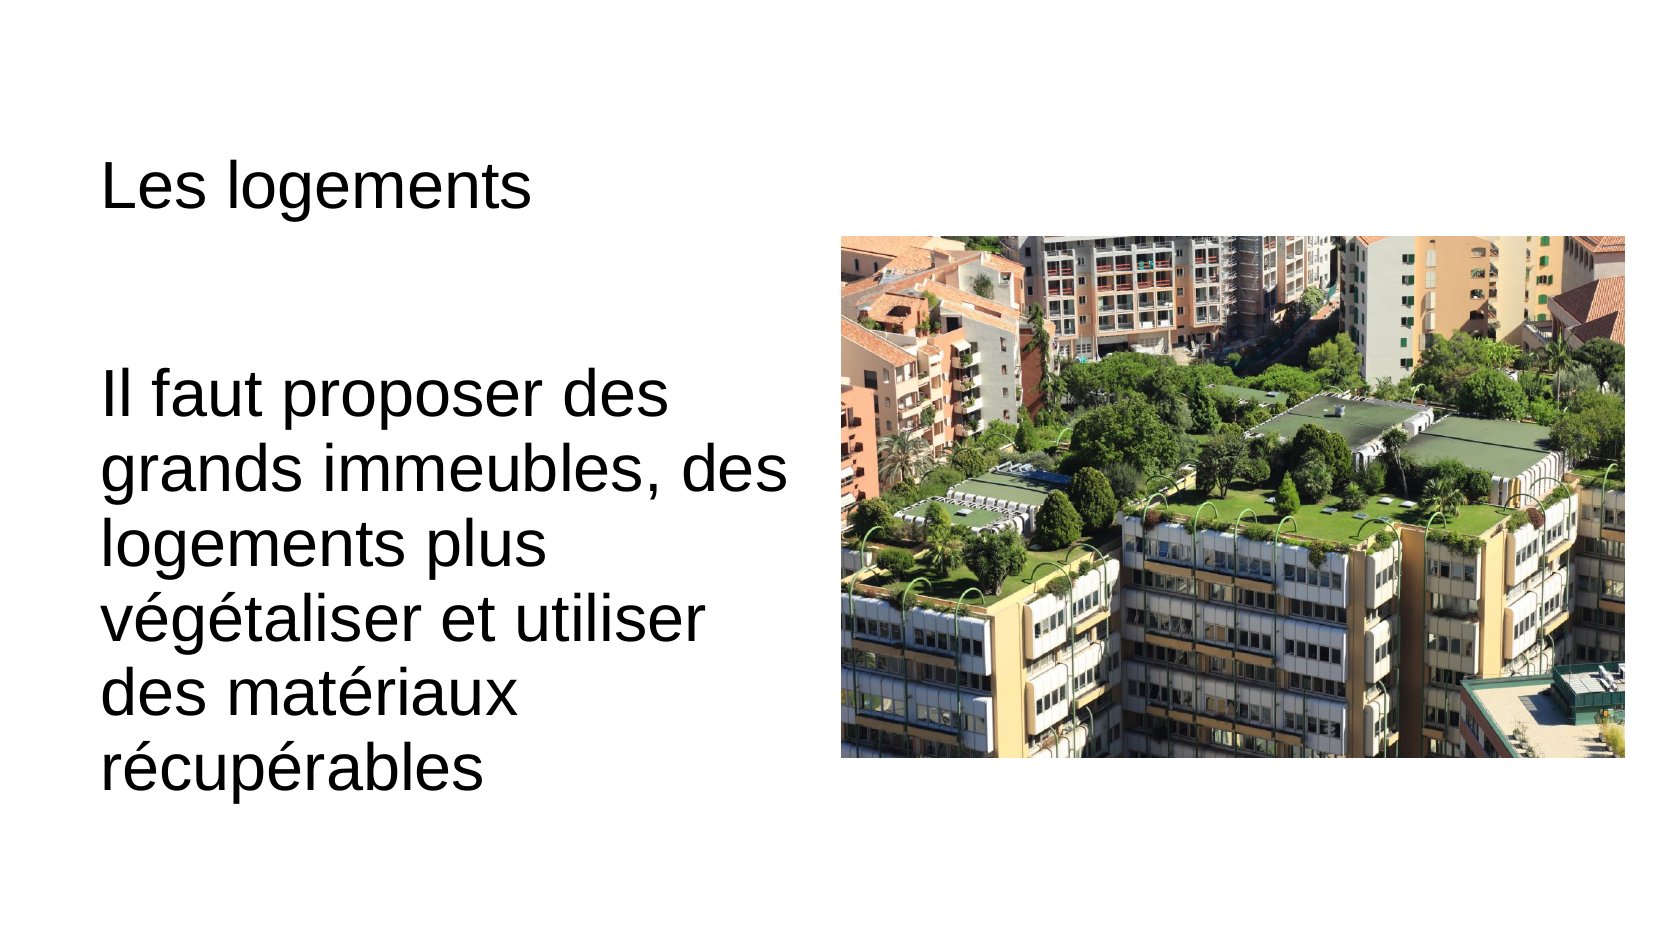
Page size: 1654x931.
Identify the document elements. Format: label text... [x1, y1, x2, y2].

picture [841, 236, 1625, 758]
list Les logements Il faut proposer des grands immeubles, des logements plus végétaliser et utiliser des matériaux récupérables [29, 147, 827, 857]
